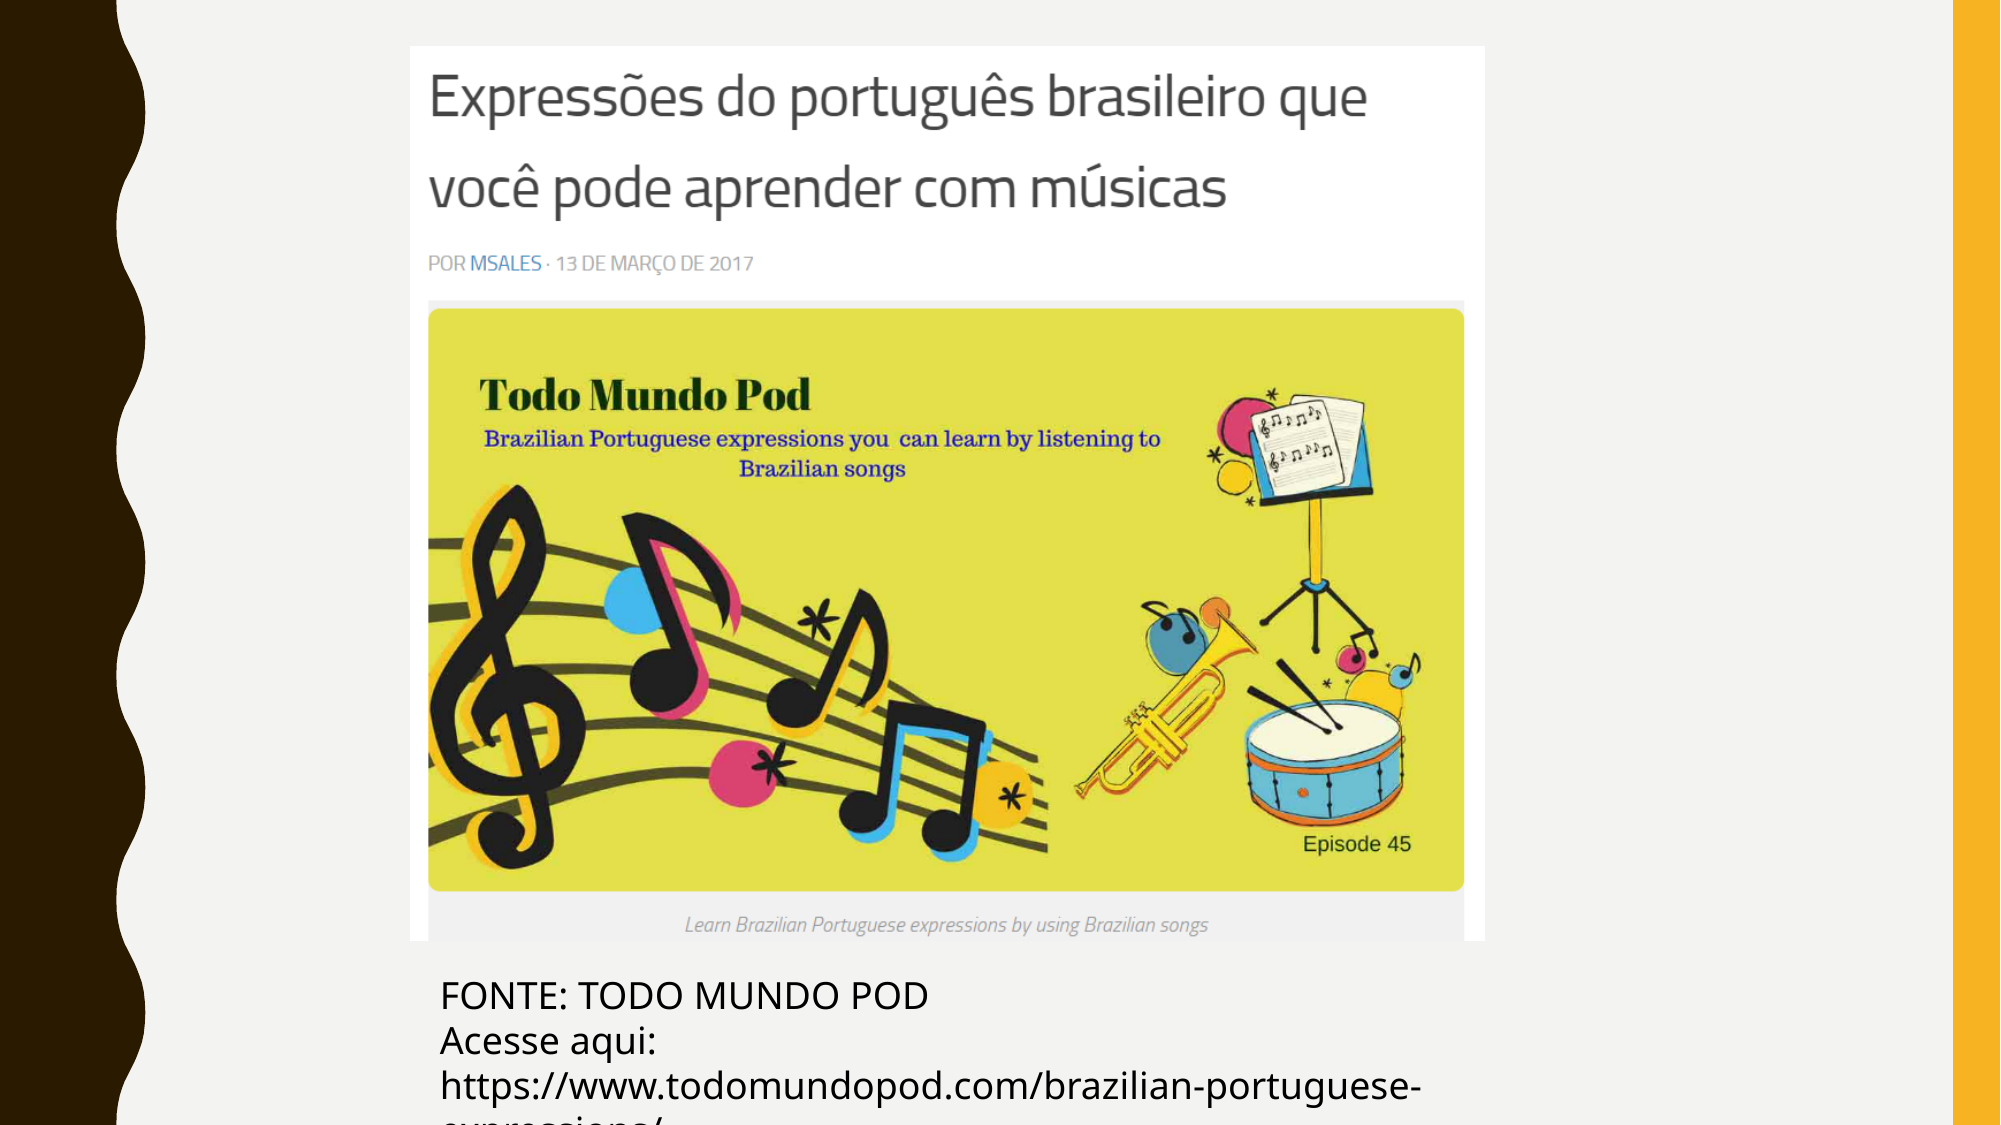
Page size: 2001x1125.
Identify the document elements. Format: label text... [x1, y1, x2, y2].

picture [410, 46, 1485, 941]
text_box FONTE: TODO MUNDO POD Acesse aqui: https://www.todomundopod.com/brazilian-portuguese-expressions/ [425, 965, 1586, 1125]
